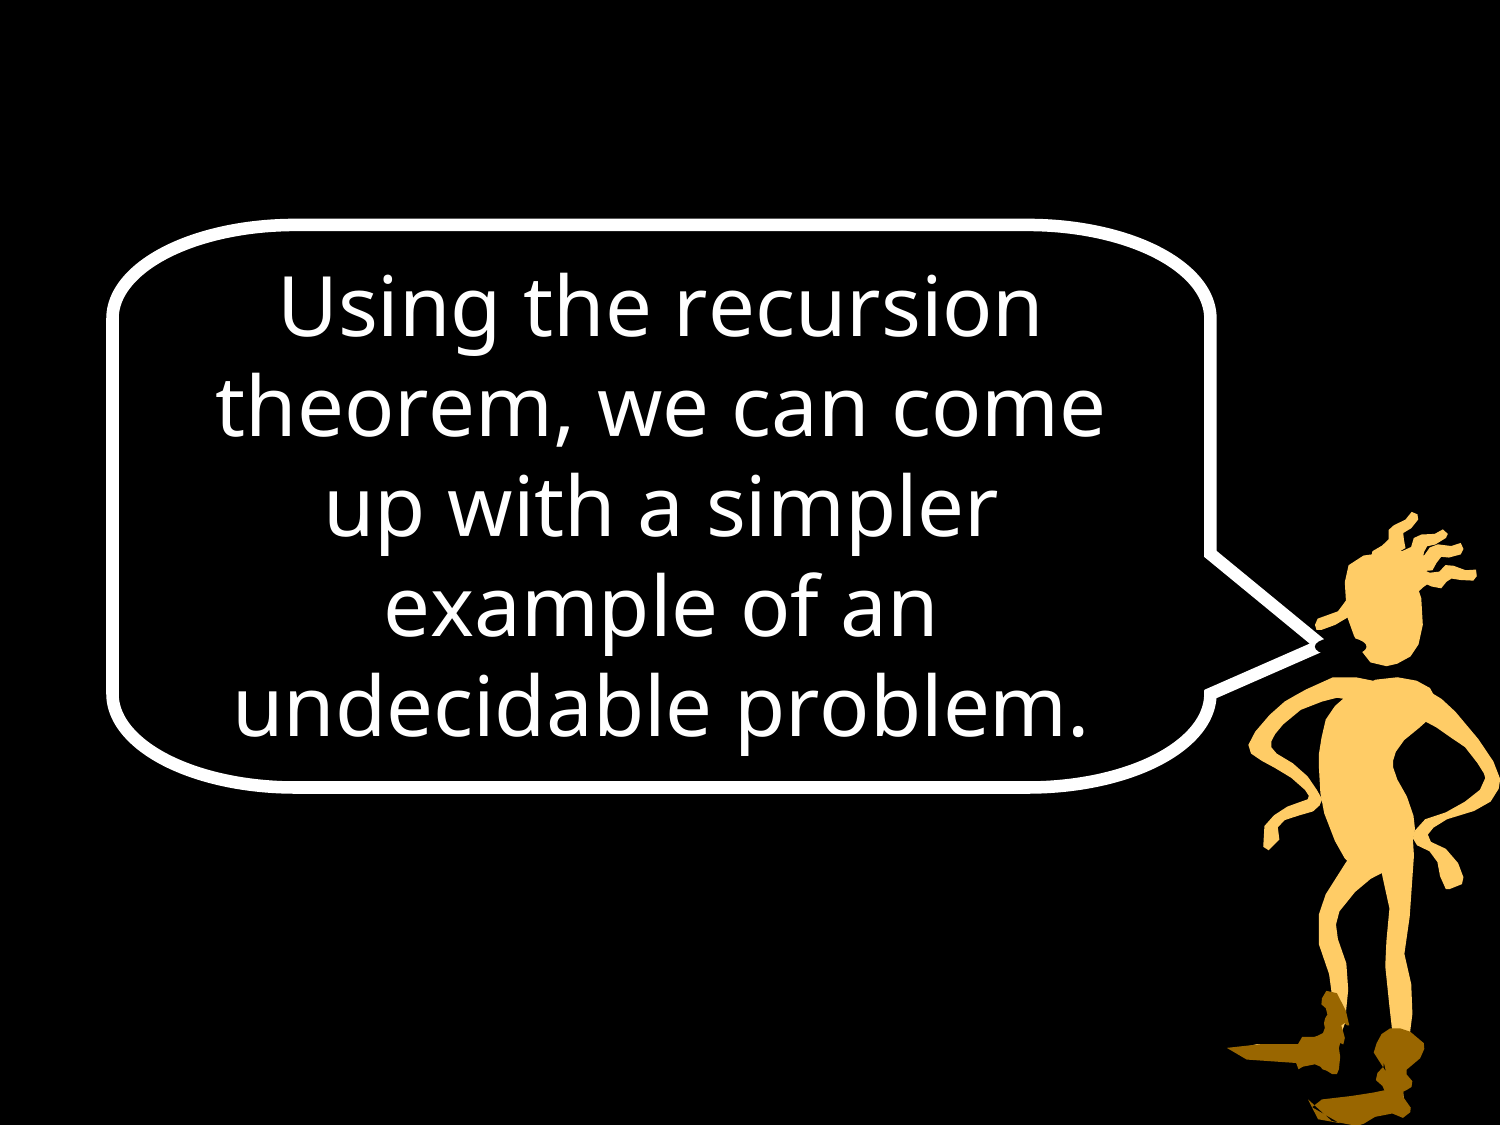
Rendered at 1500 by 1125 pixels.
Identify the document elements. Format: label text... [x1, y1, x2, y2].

text_box [1314, 511, 1477, 667]
text_box [1226, 677, 1500, 1125]
text_box Using the recursion theorem, we can come up with a simpler example of an undecidable problem. [112, 224, 1318, 788]
